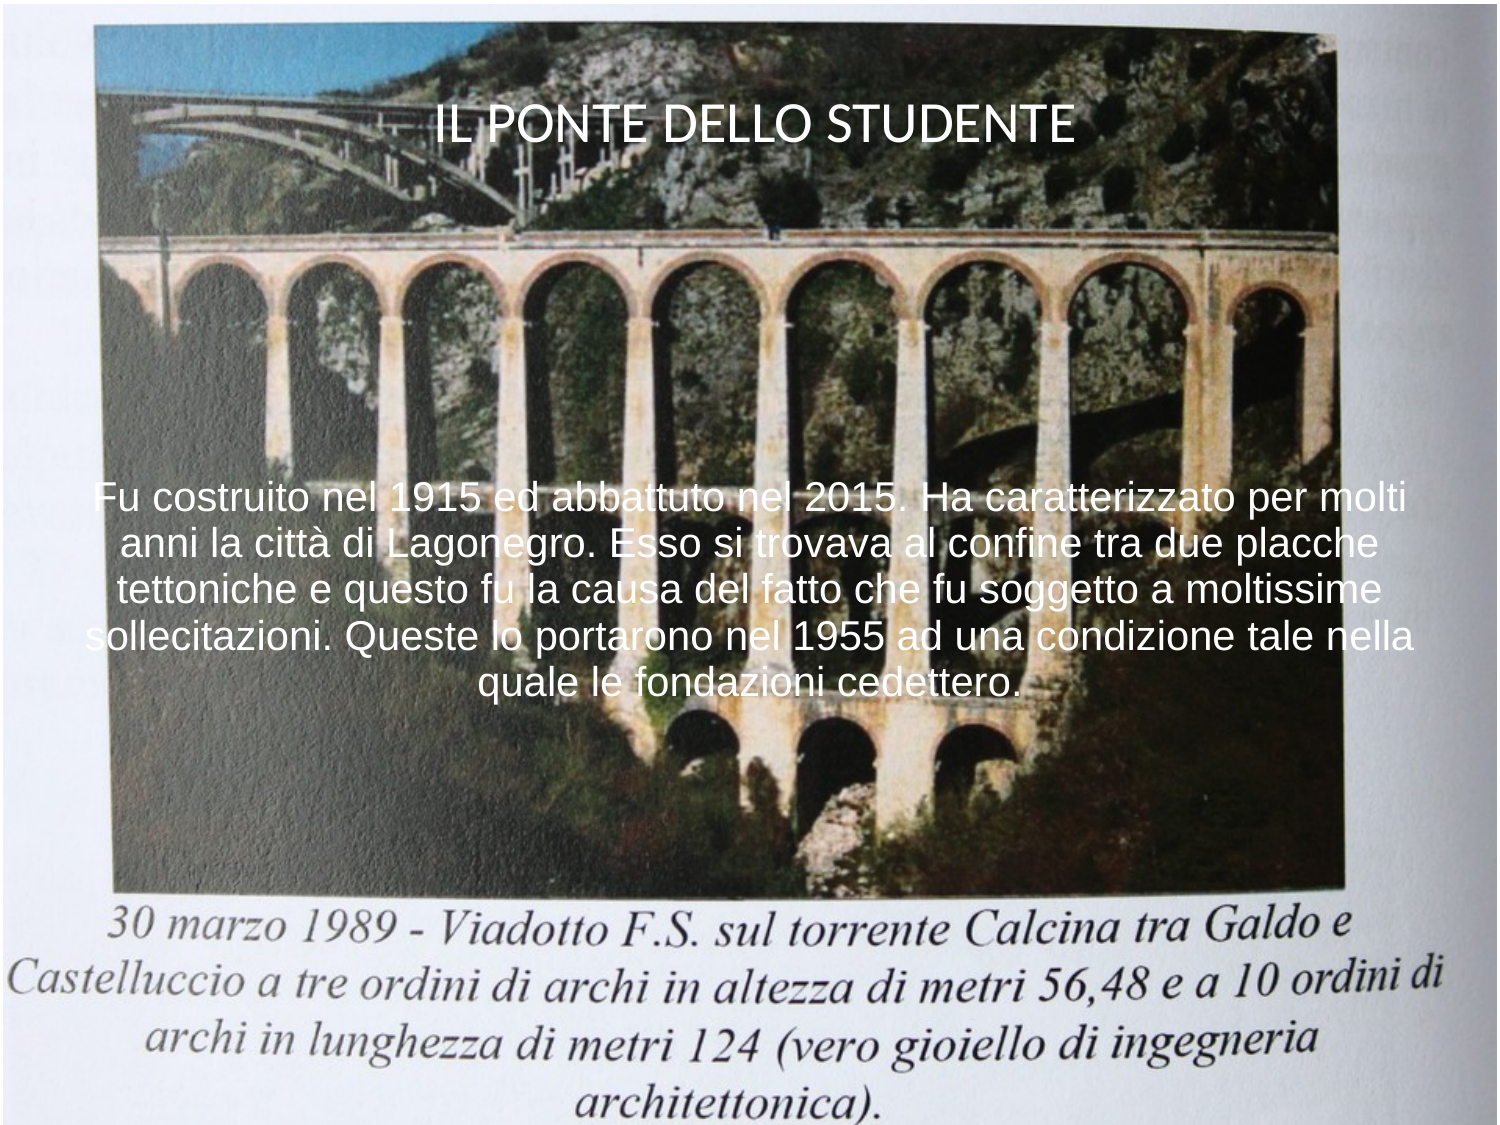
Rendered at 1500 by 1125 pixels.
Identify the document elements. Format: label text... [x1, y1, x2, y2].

picture [3, 4, 1497, 1125]
title IL PONTE DELLO STUDENTE [118, 6, 1394, 249]
subtitle Fu costruito nel 1915 ed abbattuto nel 2015. Ha caratterizzato per molti anni la città di Lagonegro. Esso si trovava al confine tra due placche tettoniche e questo fu la causa del fatto che fu soggetto a moltissime sollecitazioni. Queste lo portarono nel 1955 ad una condizione tale nella quale le fondazioni cedettero. [75, 263, 1425, 916]
